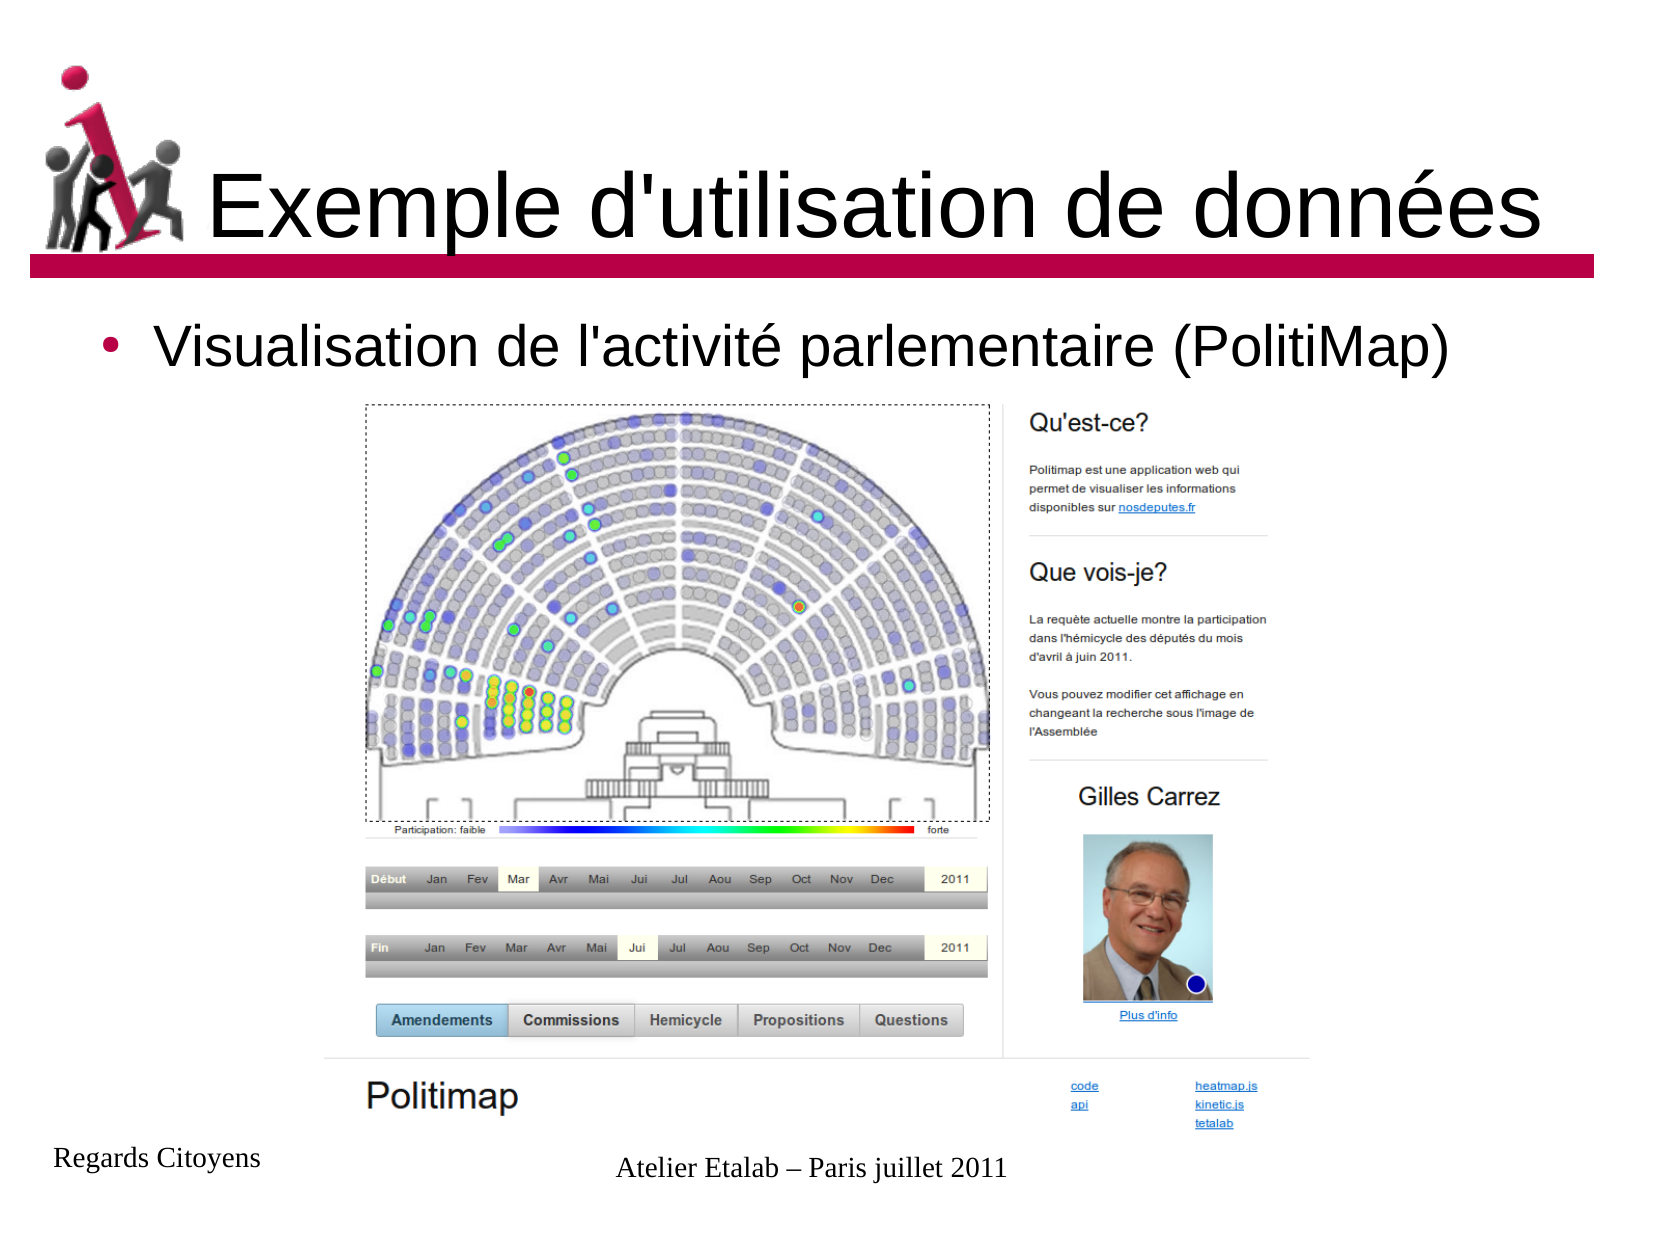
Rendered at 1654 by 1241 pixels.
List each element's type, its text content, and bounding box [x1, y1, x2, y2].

picture [29, 60, 210, 254]
list Visualisation de l'activité parlementaire (PolitiMap) [82, 313, 1571, 1133]
picture [295, 395, 1328, 1147]
title Exemple d'utilisation de données [206, 102, 1595, 310]
